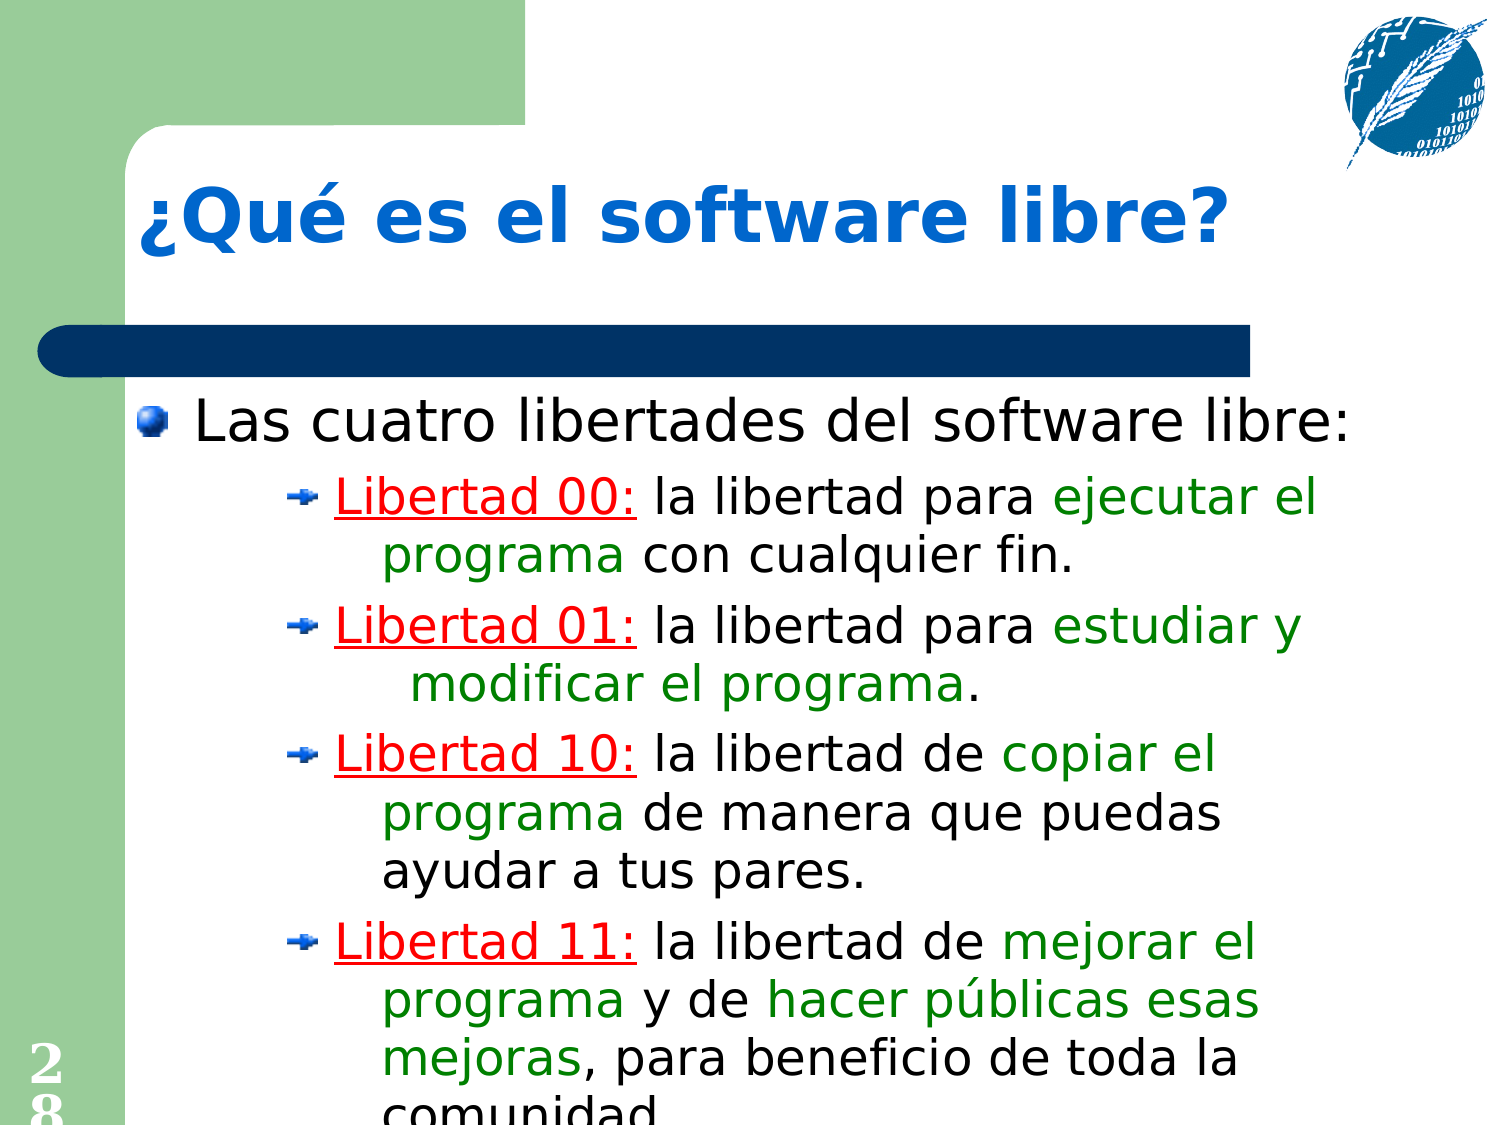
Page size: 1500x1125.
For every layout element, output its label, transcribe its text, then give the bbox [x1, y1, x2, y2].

list Las cuatro libertades del software libre: Libertad 00: la libertad para ejecutar el programa con cualquier fin. Libertad 01: la libertad para estudiar y modificar el programa. Libertad 10: la libertad de copiar el programa de manera que puedas ayudar a tus pares. Libertad 11: la libertad de mejorar el programa y de hacer públicas esas mejoras, para beneficio de toda la comunidad. [137, 387, 1400, 1088]
picture [1433, 139, 1440, 147]
picture [1416, 140, 1425, 149]
title ¿Qué es el software libre? [136, 136, 1414, 301]
picture [1427, 138, 1431, 148]
picture [1341, 15, 1487, 172]
picture [1436, 127, 1450, 136]
